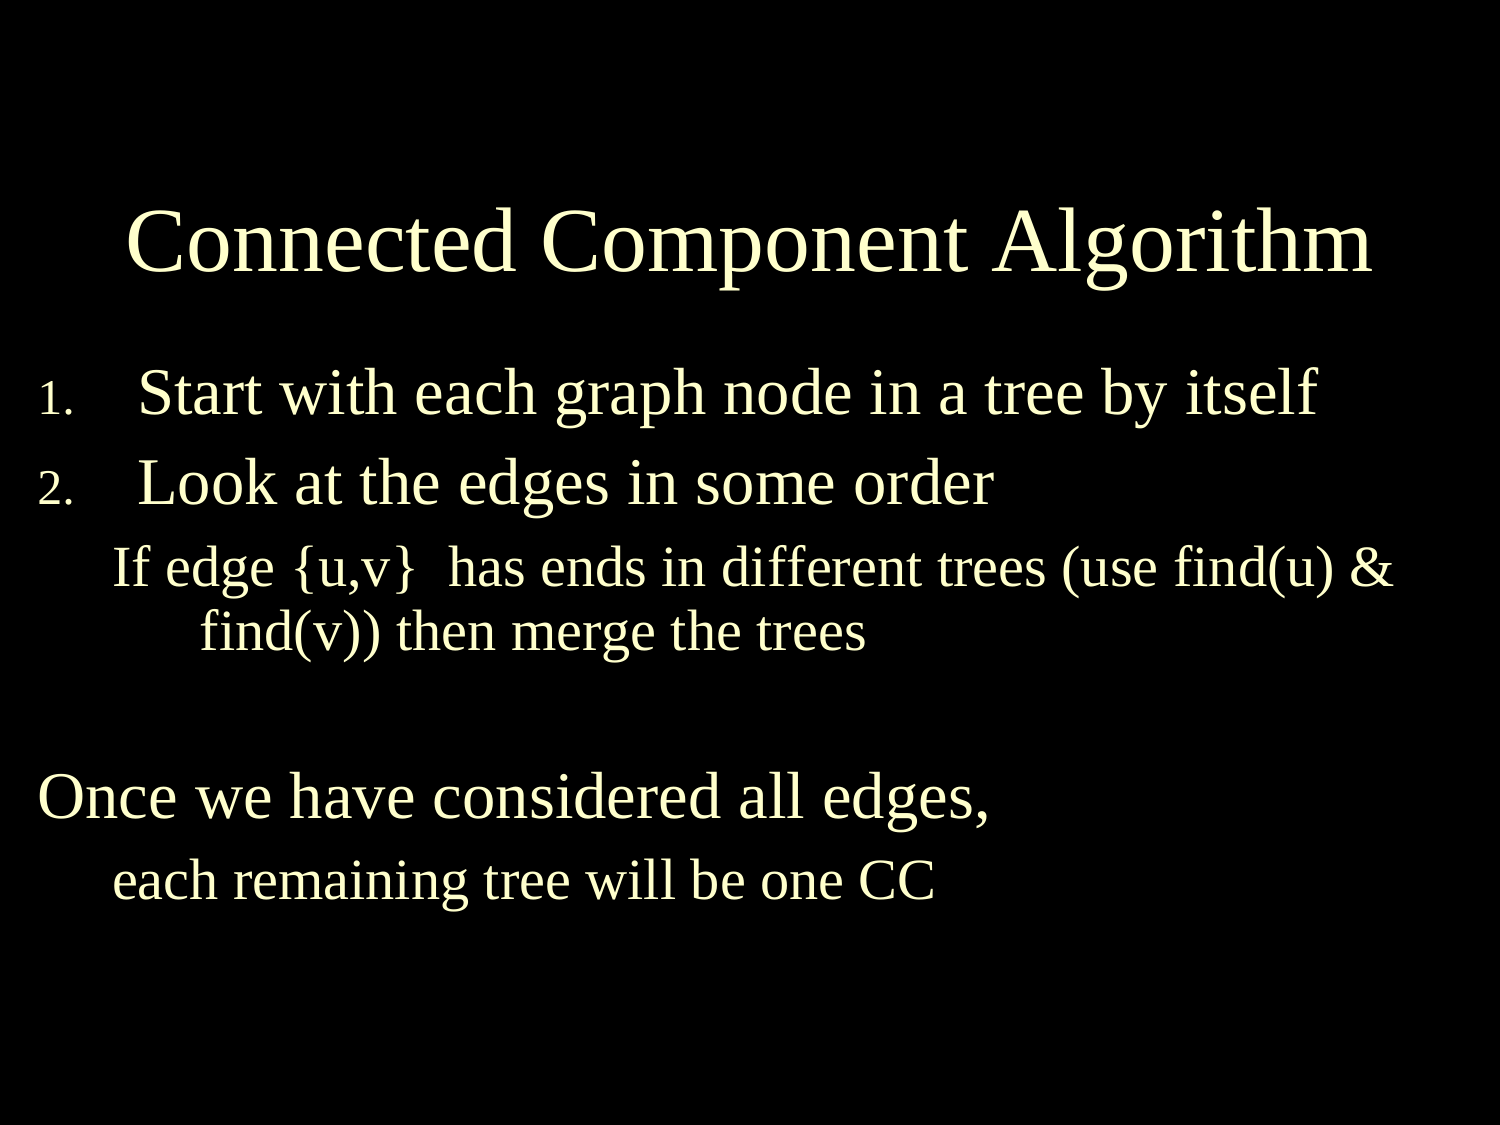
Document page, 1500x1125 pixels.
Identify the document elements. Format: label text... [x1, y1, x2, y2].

list Start with each graph node in a tree by itself Look at the edges in some order If edge {u,v} has ends in different trees (use find(u) & find(v)) then merge the trees Once we have considered all edges, each remaining tree will be one CC [22, 347, 1482, 1026]
title Connected Component Algorithm [22, 145, 1480, 336]
